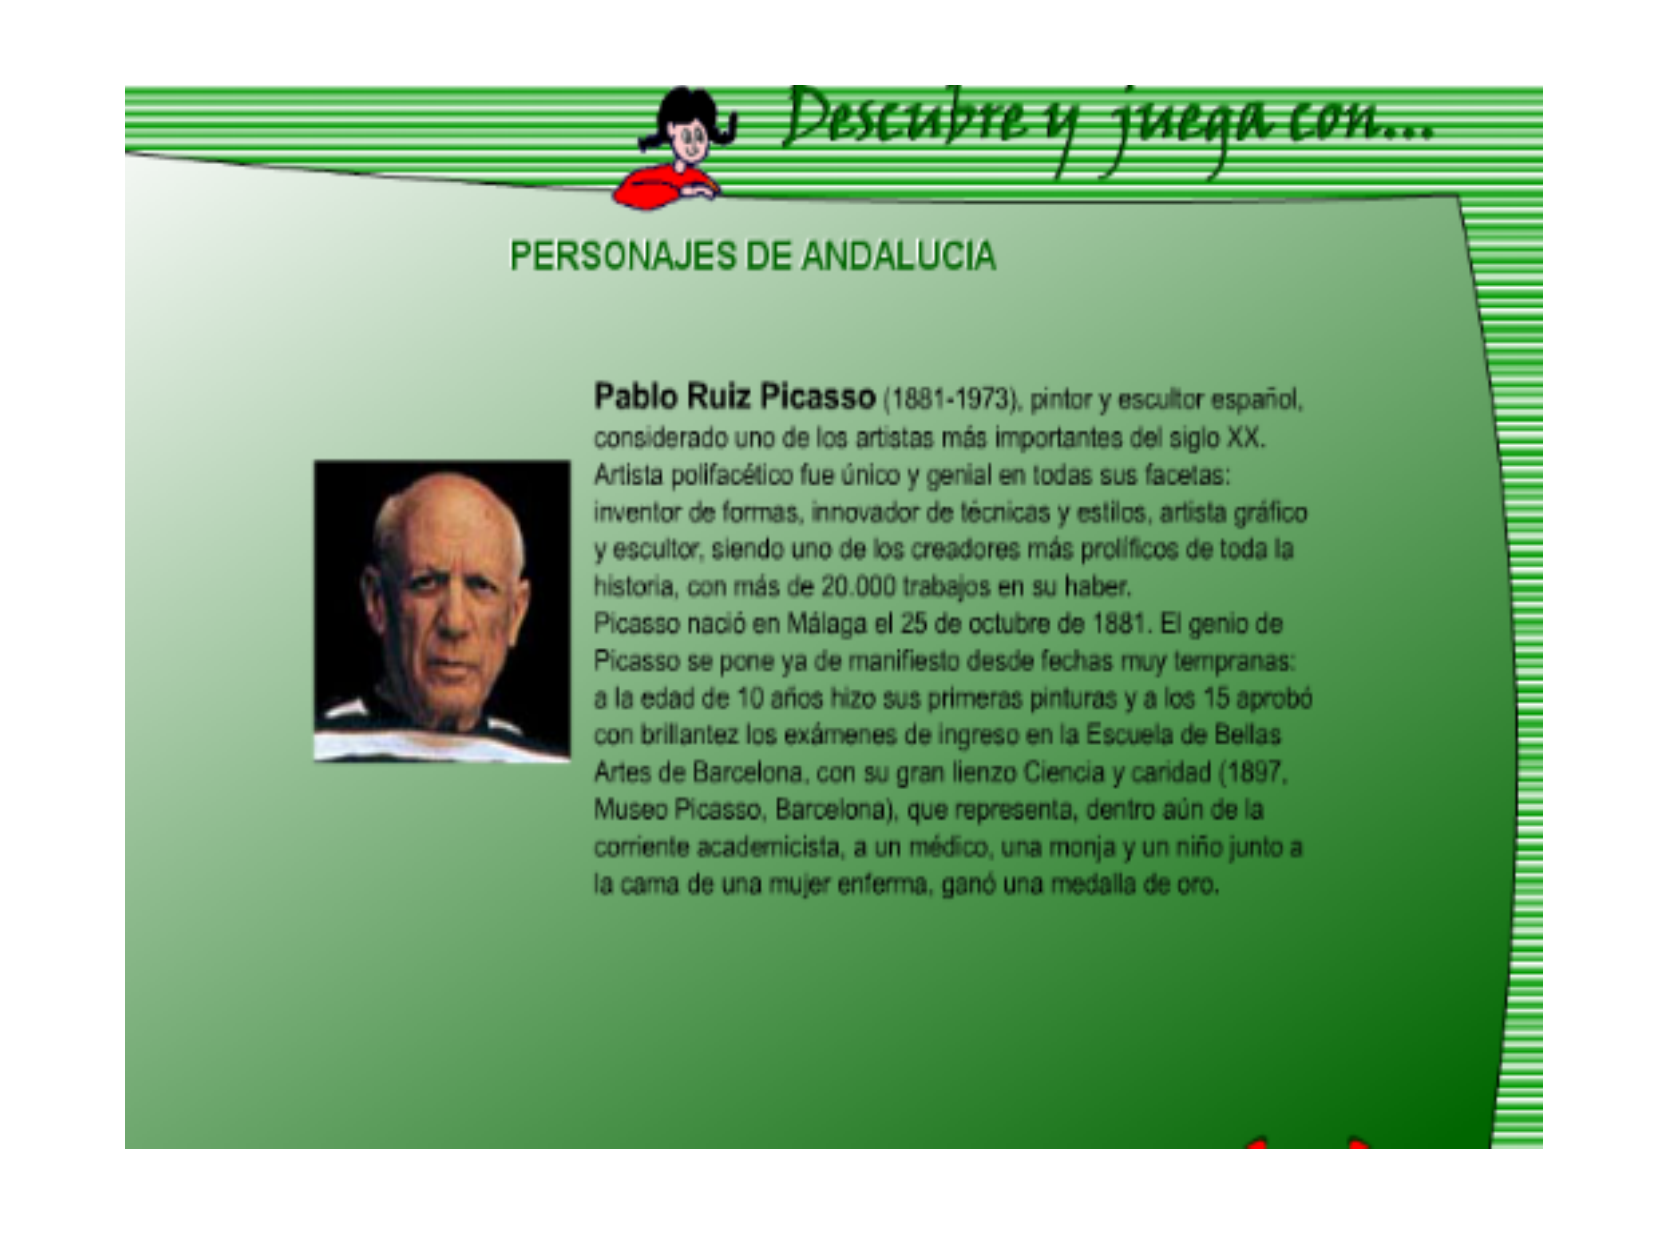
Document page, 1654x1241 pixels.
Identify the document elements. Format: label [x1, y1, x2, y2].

picture [125, 85, 1543, 1149]
